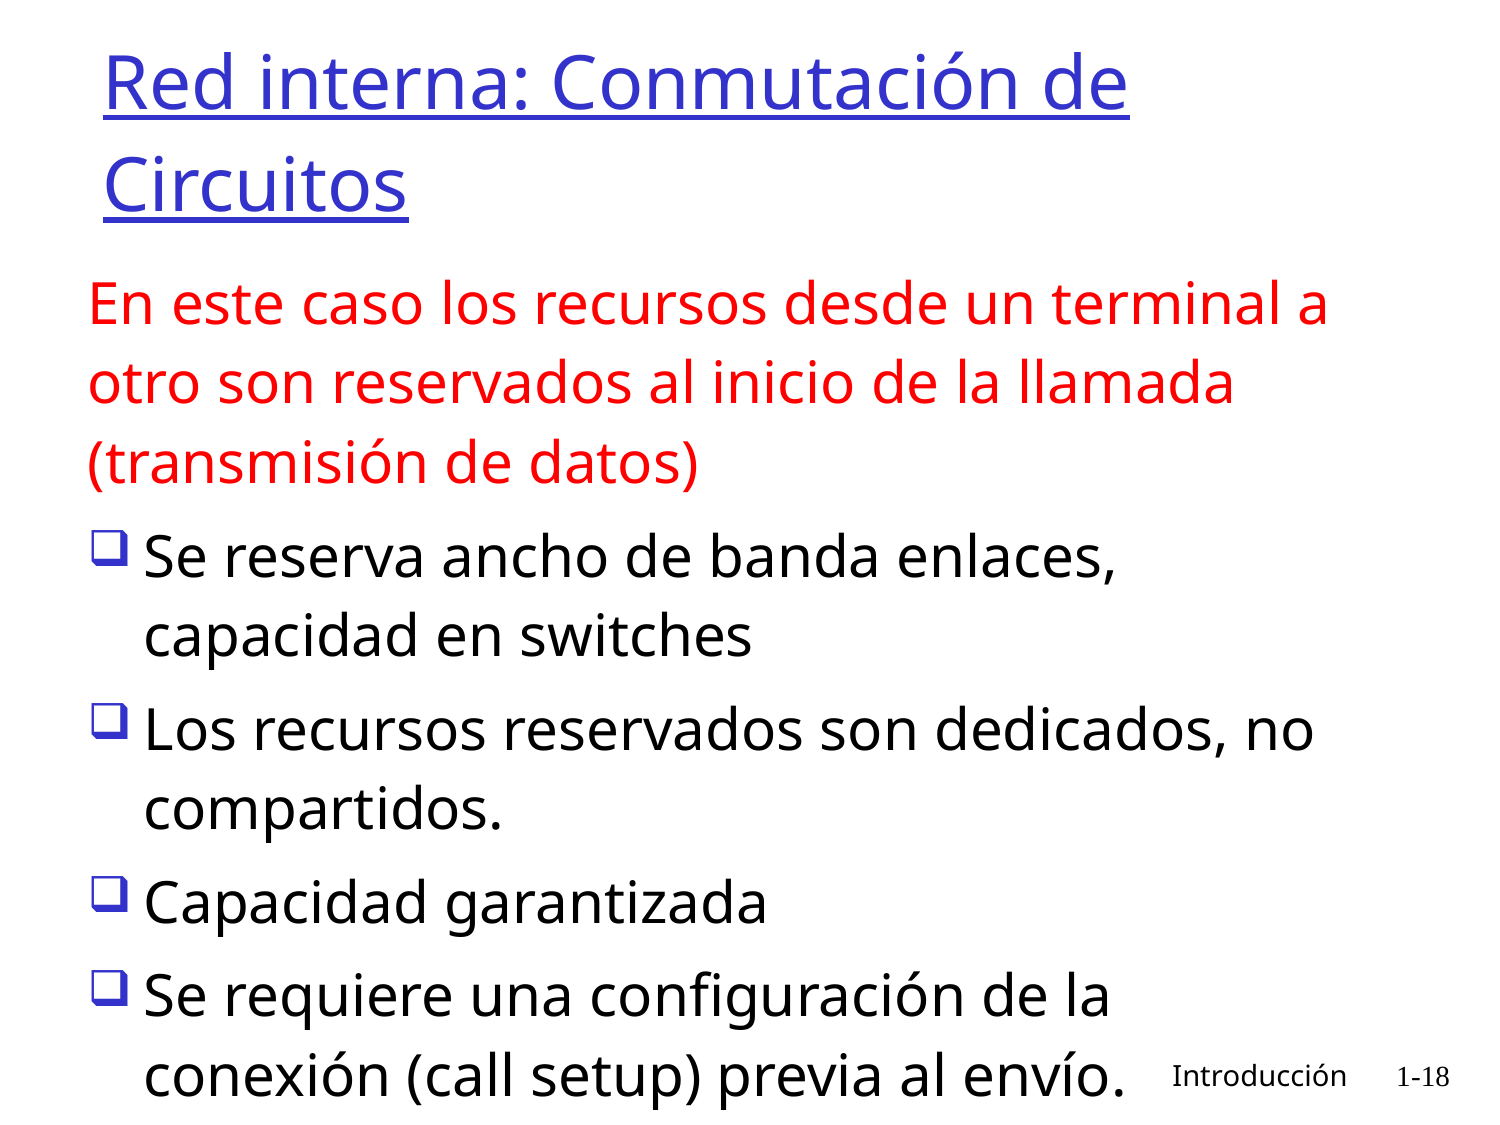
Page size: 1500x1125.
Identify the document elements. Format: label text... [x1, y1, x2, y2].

text_box Introducción [887, 1050, 1362, 1125]
text_box 1-<number> [1362, 1050, 1466, 1125]
title Red interna: Conmutación de Circuitos [87, 16, 1363, 247]
list En este caso los recursos desde un terminal a otro son reservados al inicio de la llamada (transmisión de datos) Se reserva ancho de banda enlaces, capacidad en switches Los recursos reservados son dedicados, no compartidos. Capacidad garantizada Se requiere una configuración de la conexión (call setup) previa al envío. [87, 262, 1363, 1006]
